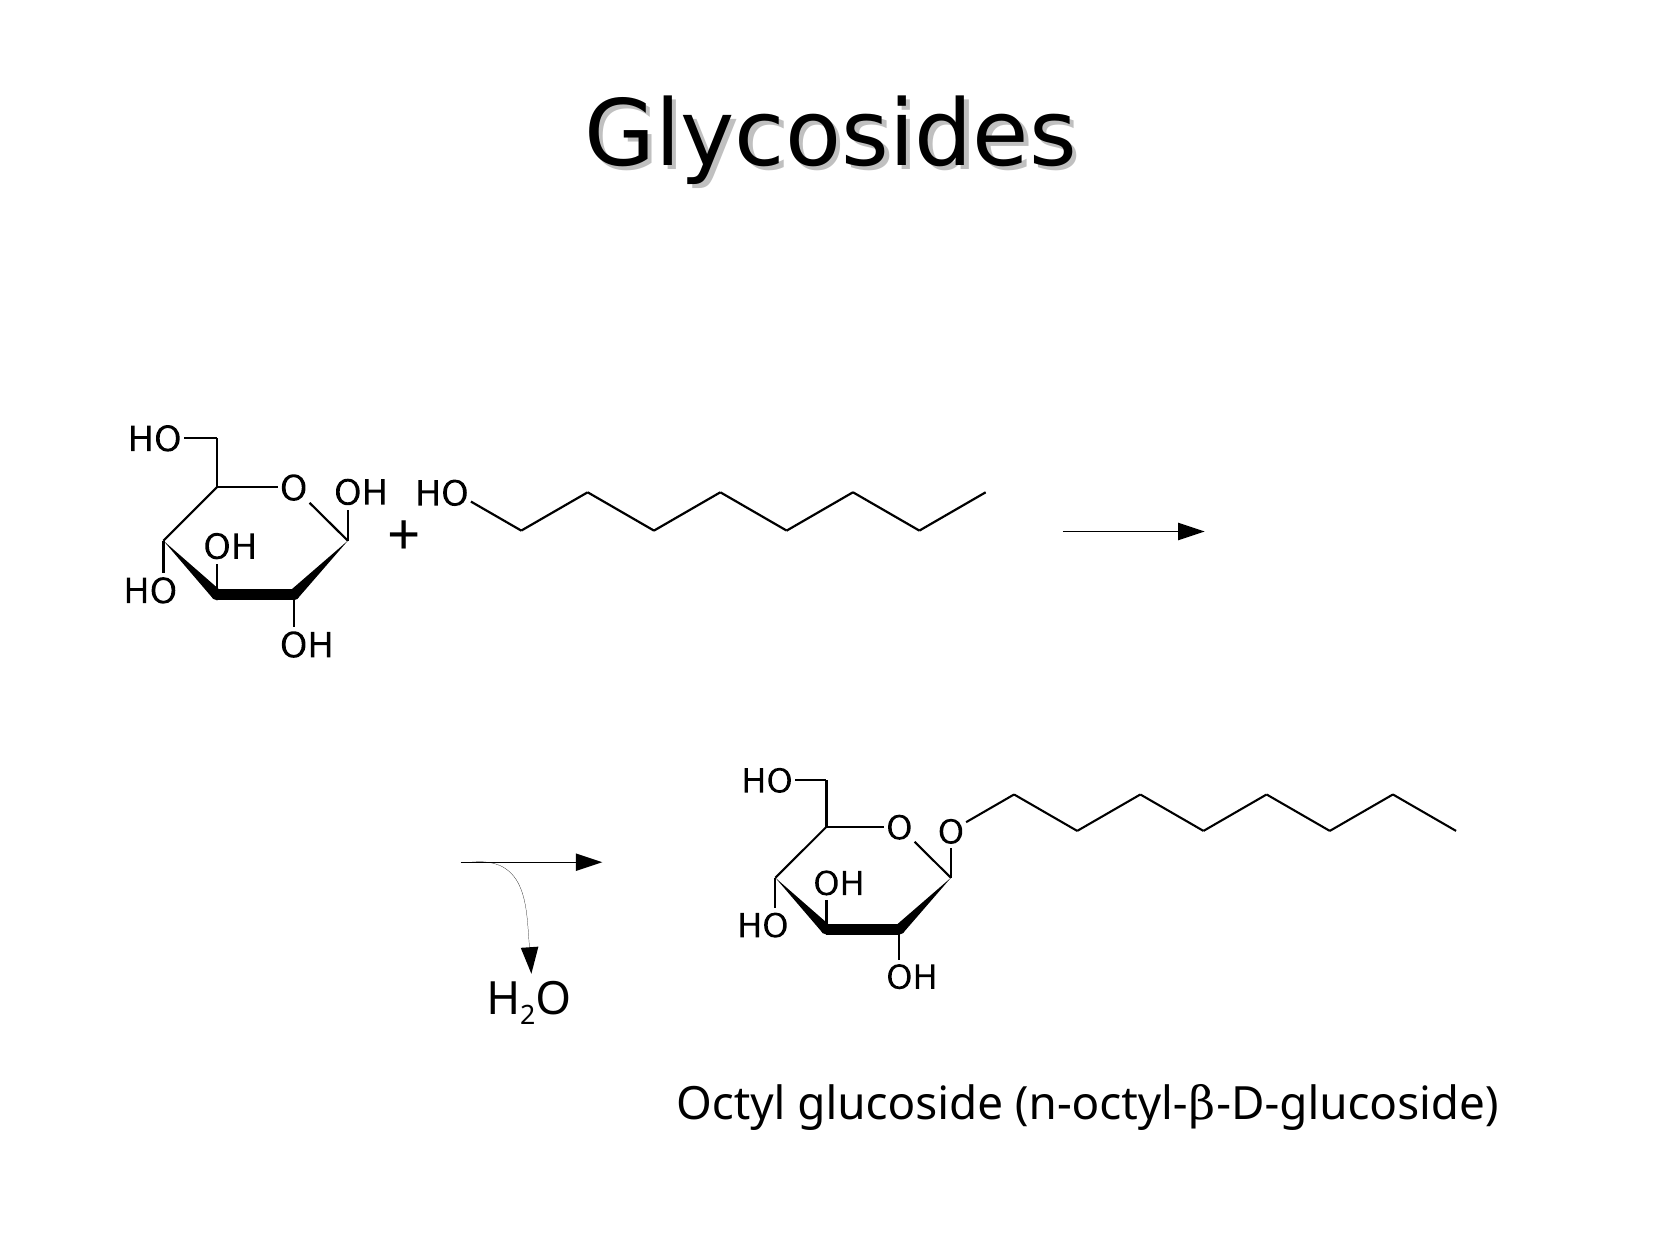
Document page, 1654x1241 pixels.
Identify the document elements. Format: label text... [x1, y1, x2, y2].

picture [732, 756, 1466, 1004]
title Glycosides [86, 37, 1576, 230]
text_box Octyl glucoside (n-octyl-β-D-glucoside) [661, 1062, 1556, 1140]
picture [118, 413, 996, 674]
text_box + [372, 486, 438, 579]
text_box H2O [471, 957, 591, 1040]
